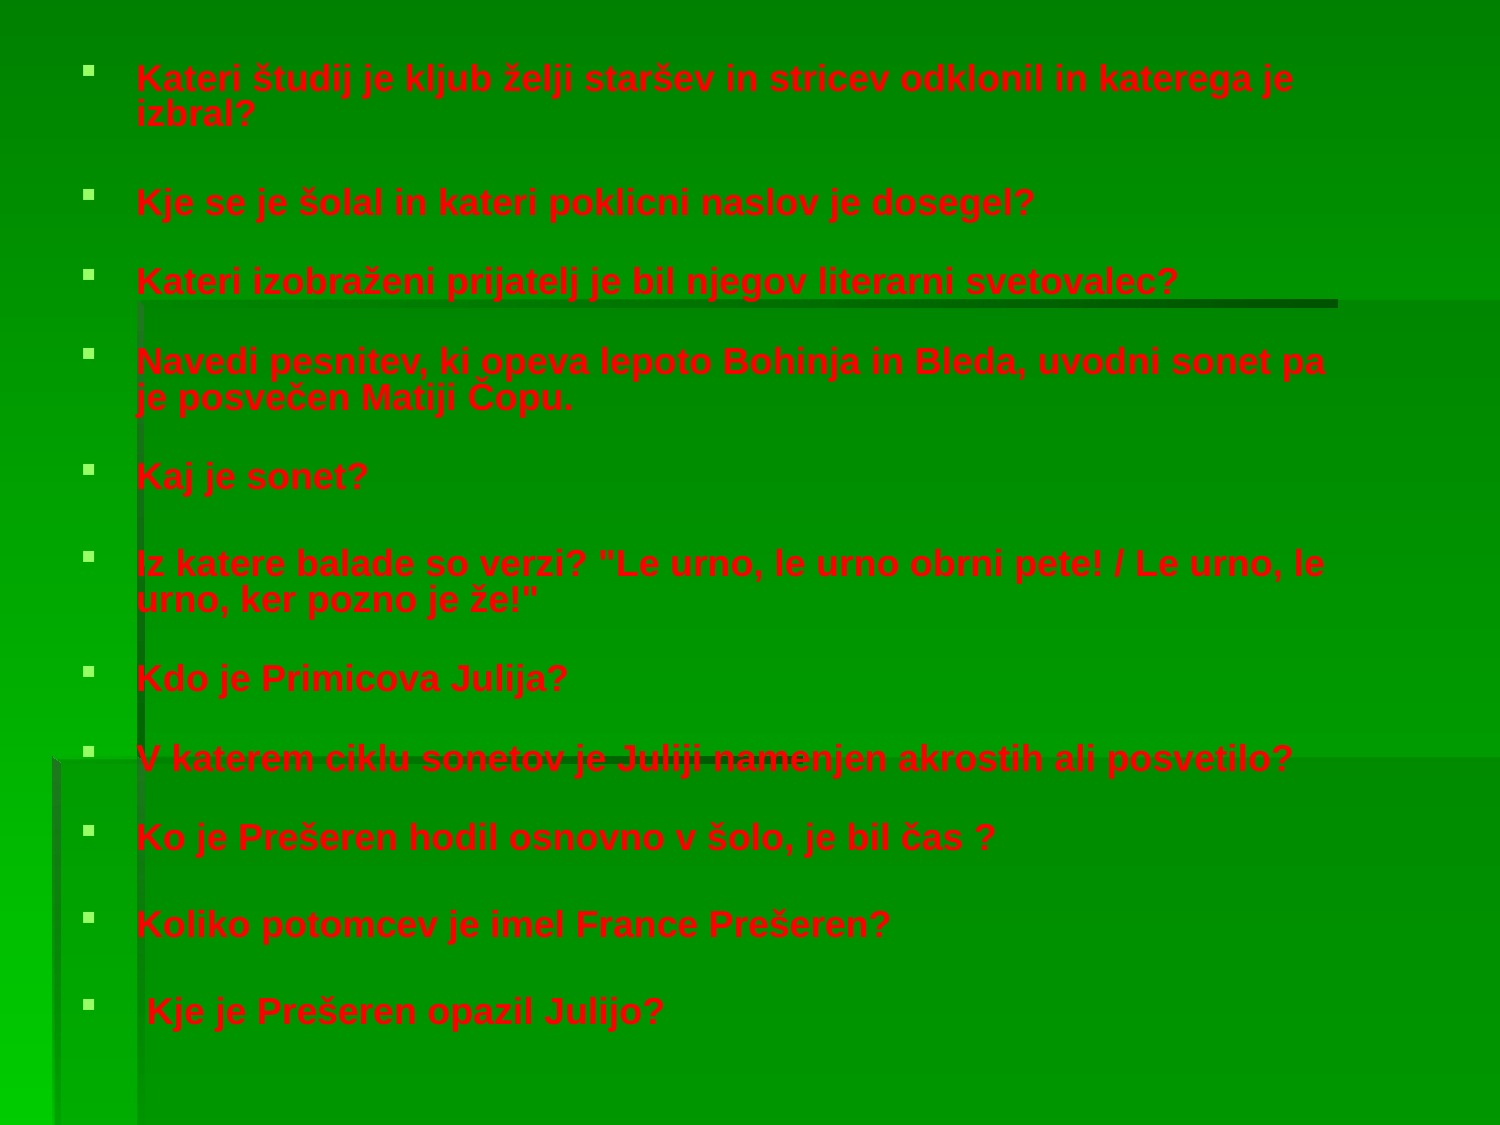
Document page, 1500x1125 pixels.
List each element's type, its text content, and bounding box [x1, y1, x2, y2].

list Kateri študij je kljub želji staršev in stricev odklonil in katerega je izbral? Kje se je šolal in kateri poklicni naslov je dosegel? Kateri izobraženi prijatelj je bil njegov literarni svetovalec? Navedi pesnitev, ki opeva lepoto Bohinja in Bleda, uvodni sonet pa je posvečen Matiji Čopu. Kaj je sonet? Iz katere balade so verzi? "Le urno, le urno obrni pete! / Le urno, le urno, ker pozno je že!" Kdo je Primicova Julija? V katerem ciklu sonetov je Juliji namenjen akrostih ali posvetilo? Ko je Prešeren hodil osnovno v šolo, je bil čas ? Koliko potomcev je imel France Prešeren? Kje je Prešeren opazil Julijo? [64, 54, 1379, 743]
